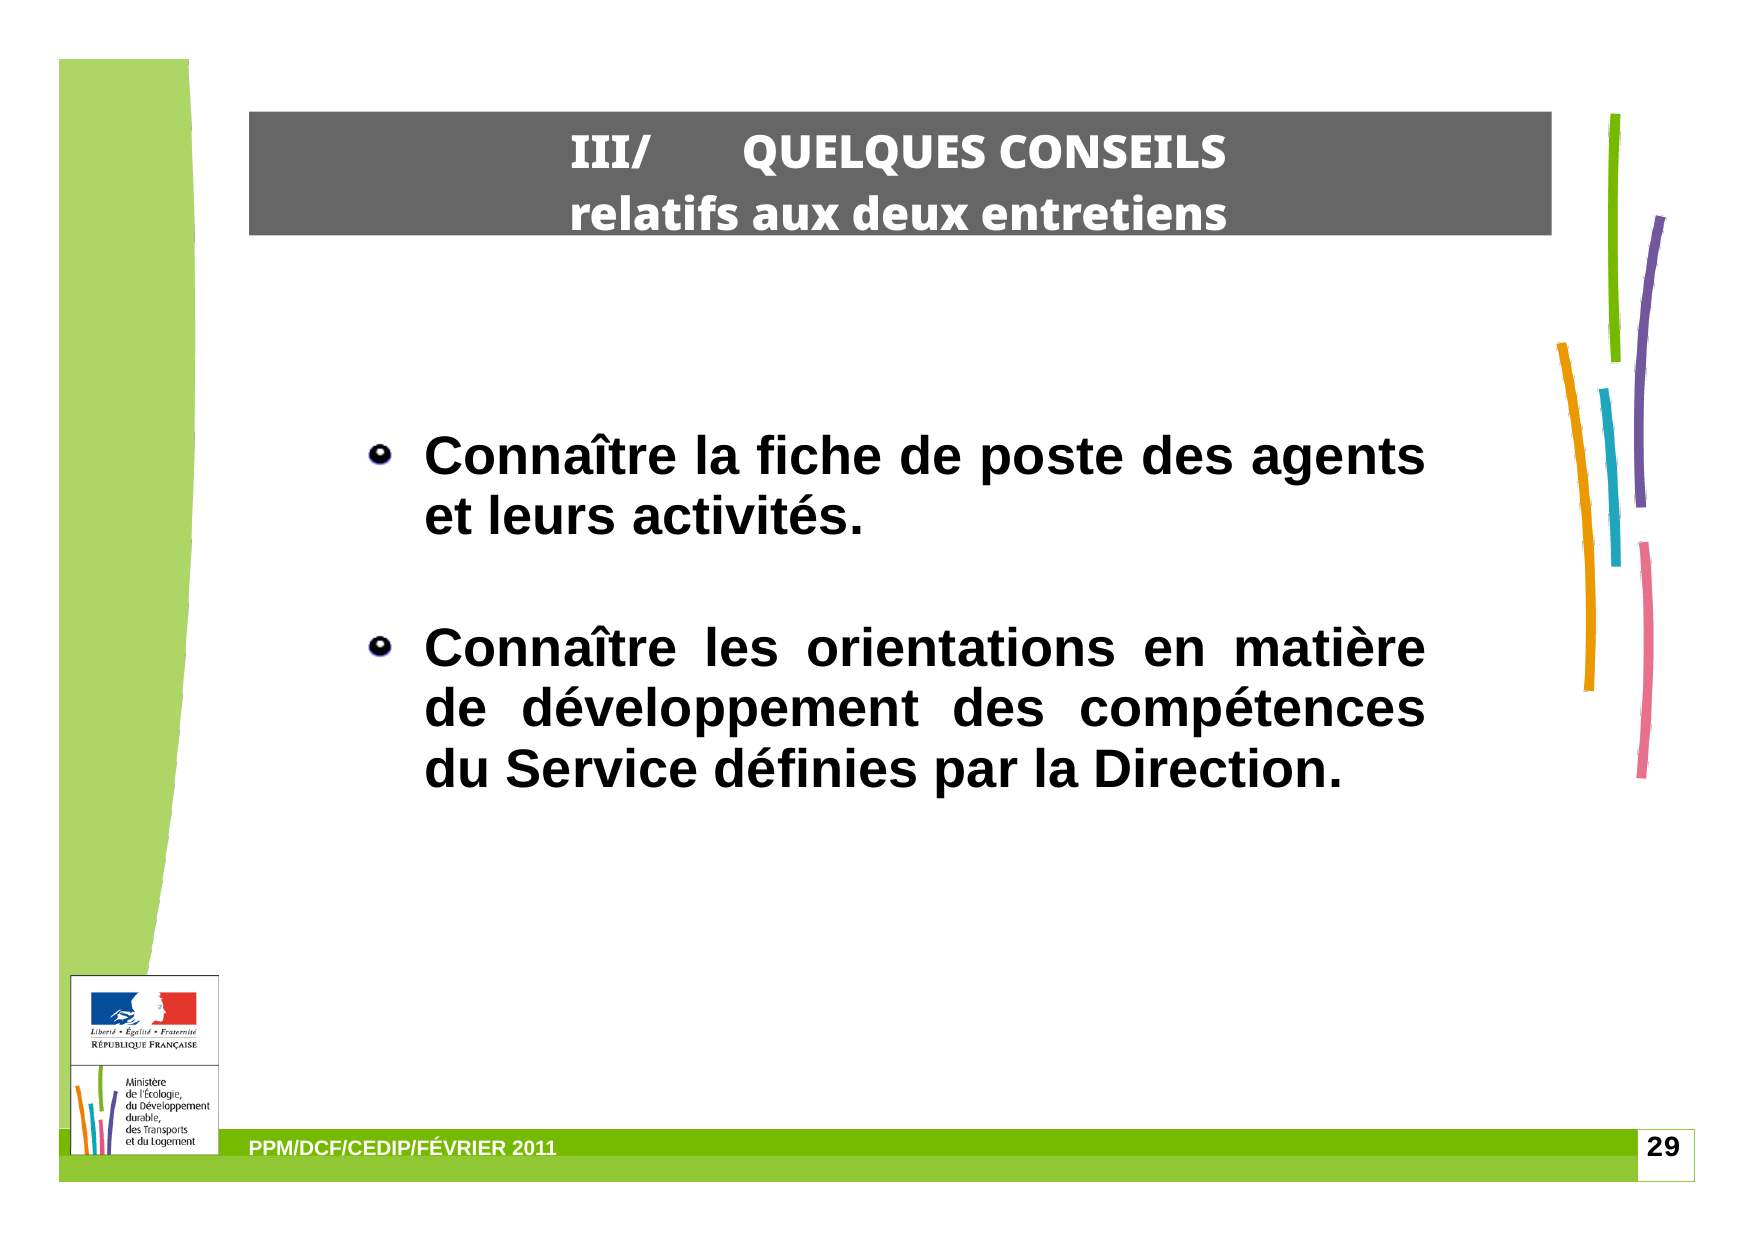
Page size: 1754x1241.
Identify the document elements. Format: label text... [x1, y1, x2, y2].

text_box PPM/DCF/CEDIP/FÉVRIER 2011 [233, 1129, 592, 1169]
text_box III/ QUELQUES CONSEILS relatifs aux deux entretiens [247, 111, 1551, 256]
picture [59, 59, 1695, 1182]
text_box Connaître la fiche de poste des agents et leurs activités. Connaître les orientations en matière de développement des compétences du Service définies par la Direction. [350, 417, 1443, 814]
